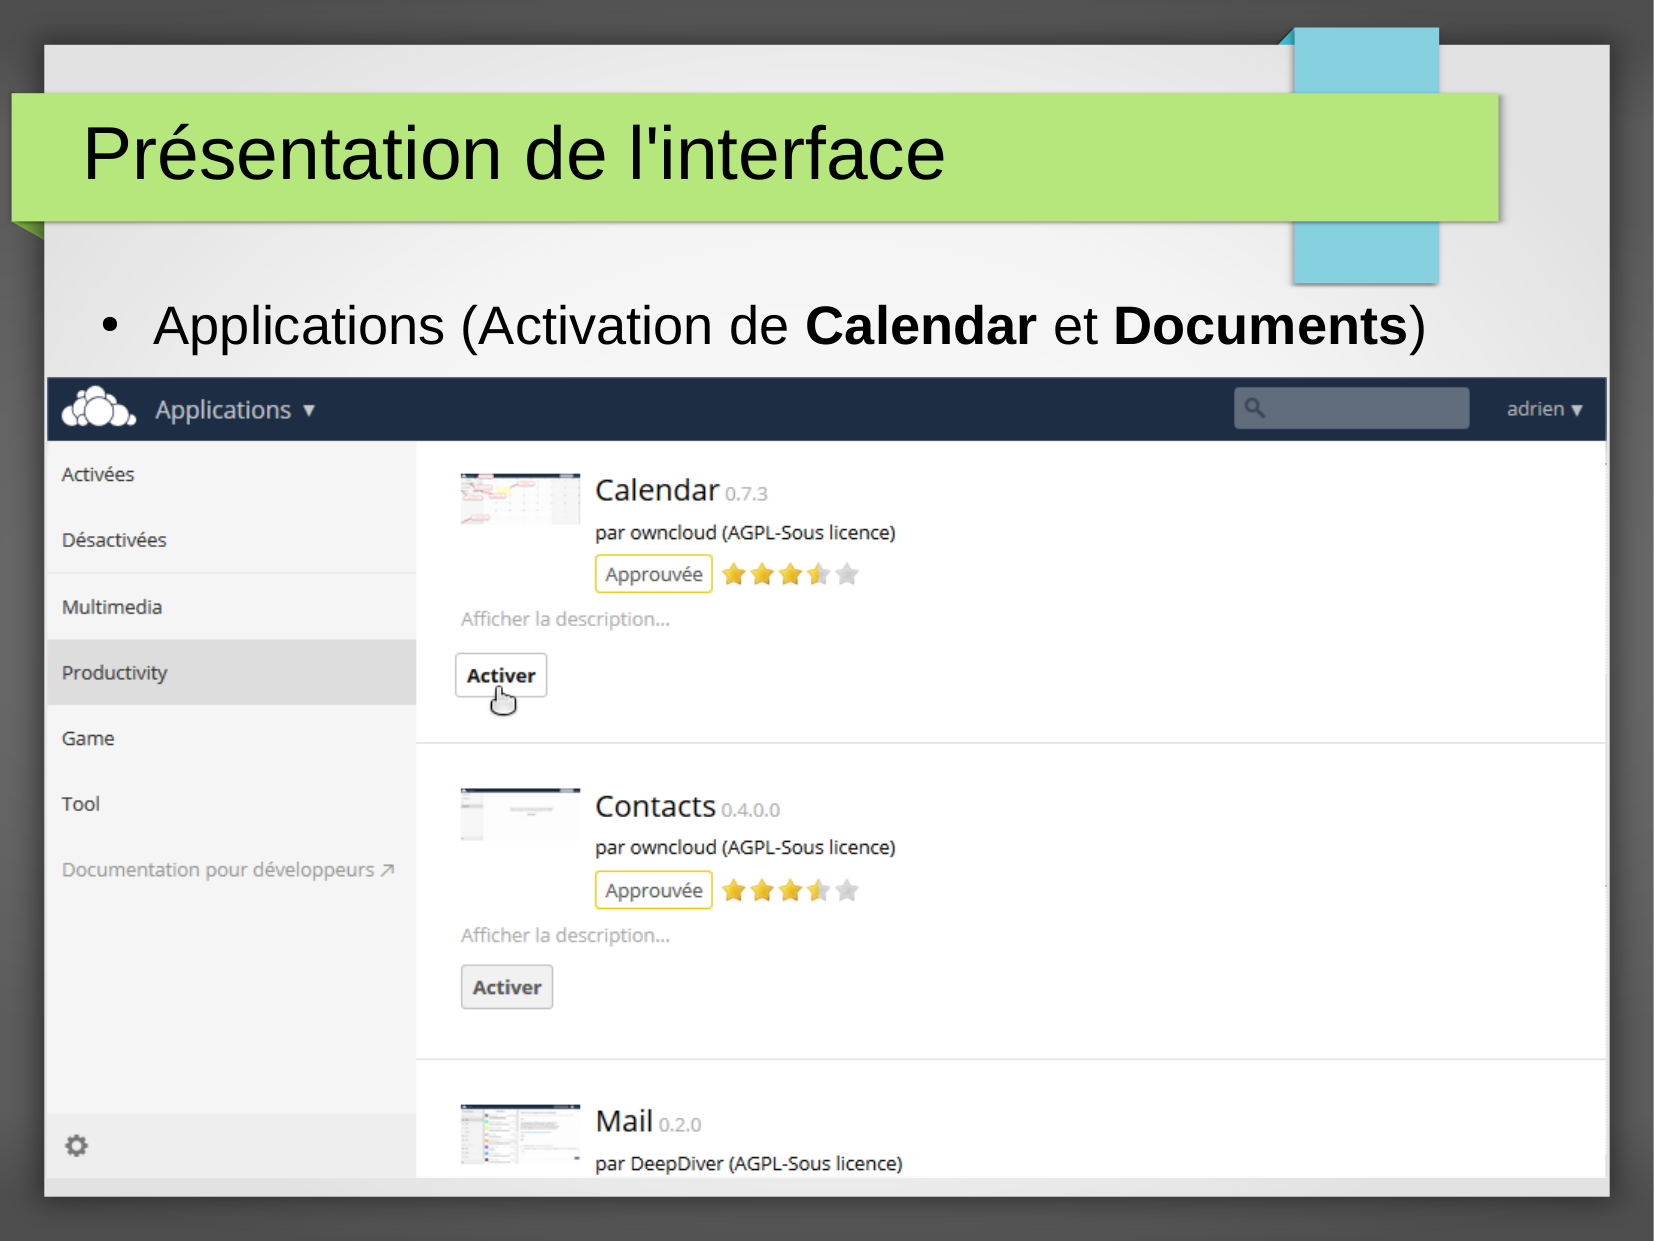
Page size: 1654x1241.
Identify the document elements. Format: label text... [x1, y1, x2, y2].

title Présentation de l'interface [82, 94, 1264, 213]
picture [0, 0, 1654, 1241]
list Applications (Activation de Calendar et Documents) [82, 295, 1571, 377]
